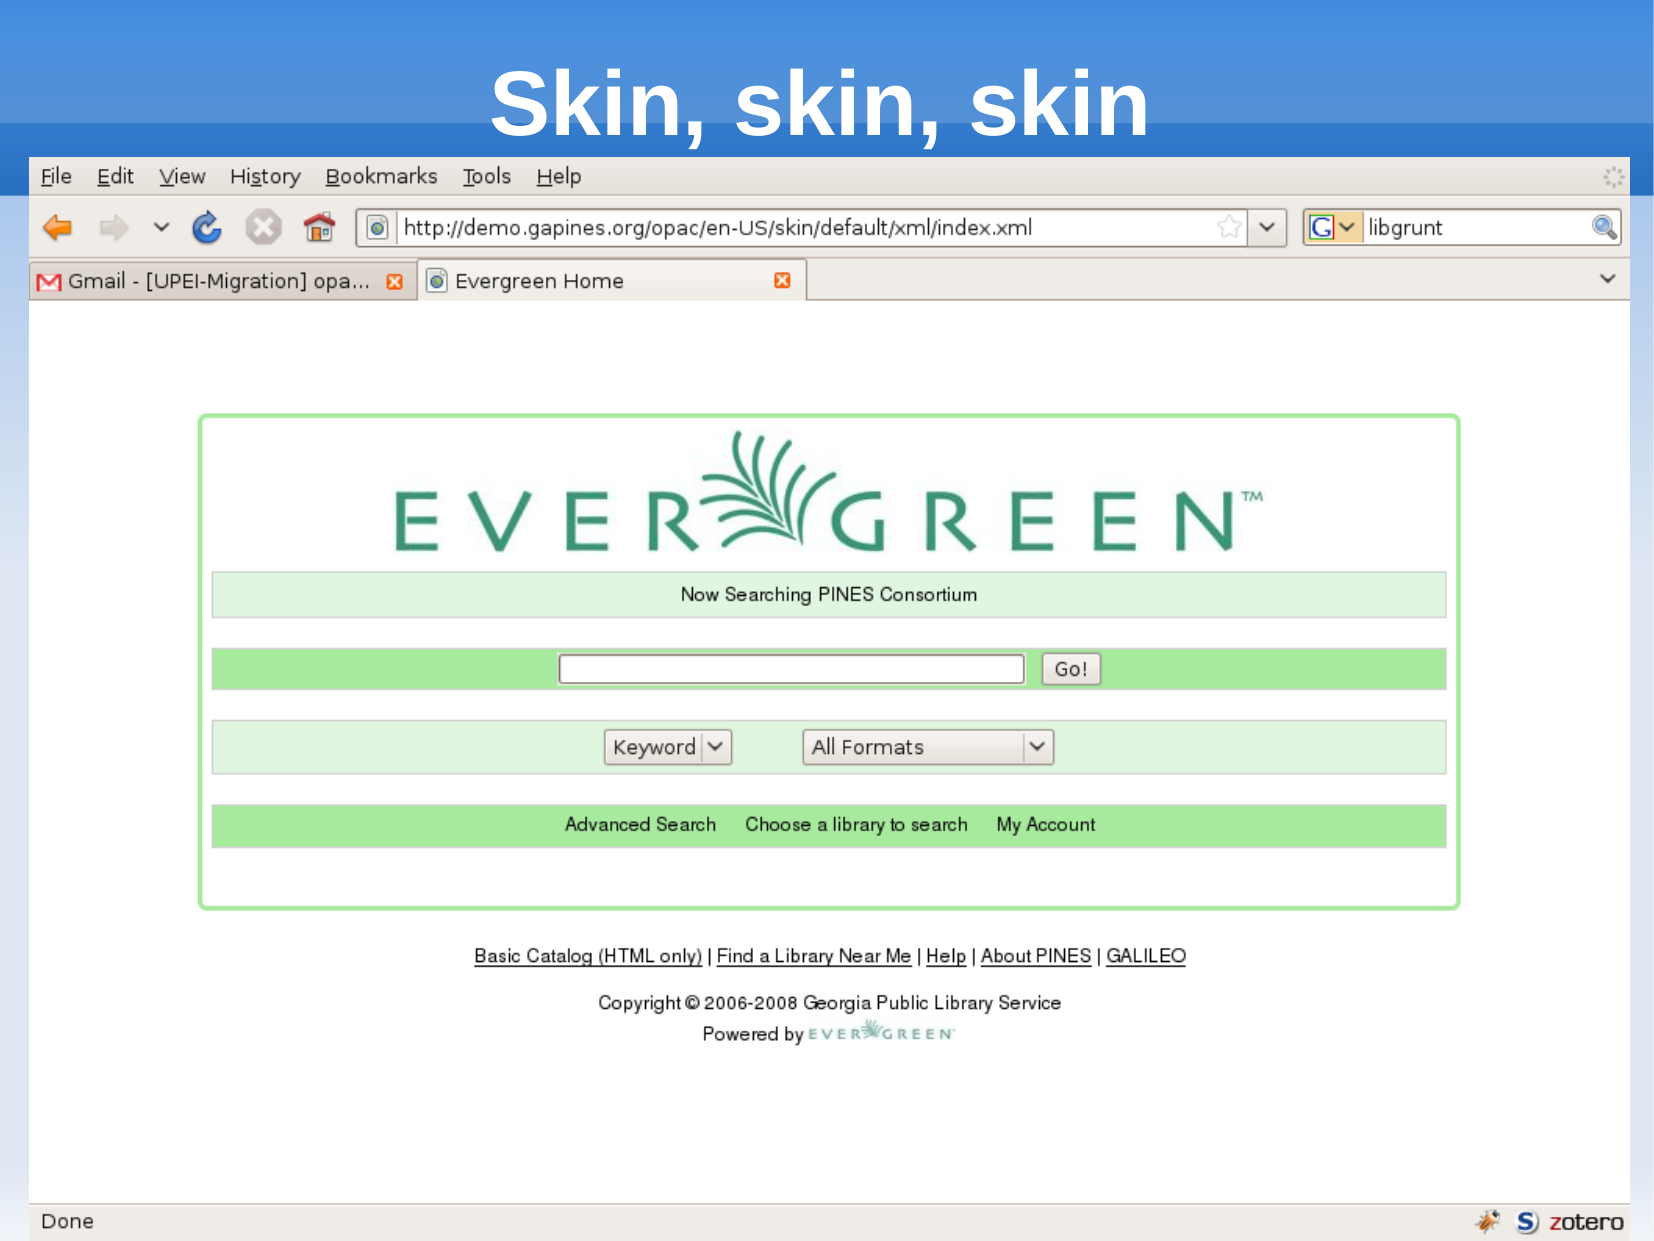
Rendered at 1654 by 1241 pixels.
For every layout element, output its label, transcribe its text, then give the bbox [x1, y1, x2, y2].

picture [0, 0, 1654, 1241]
title Skin, skin, skin [76, 0, 1565, 157]
